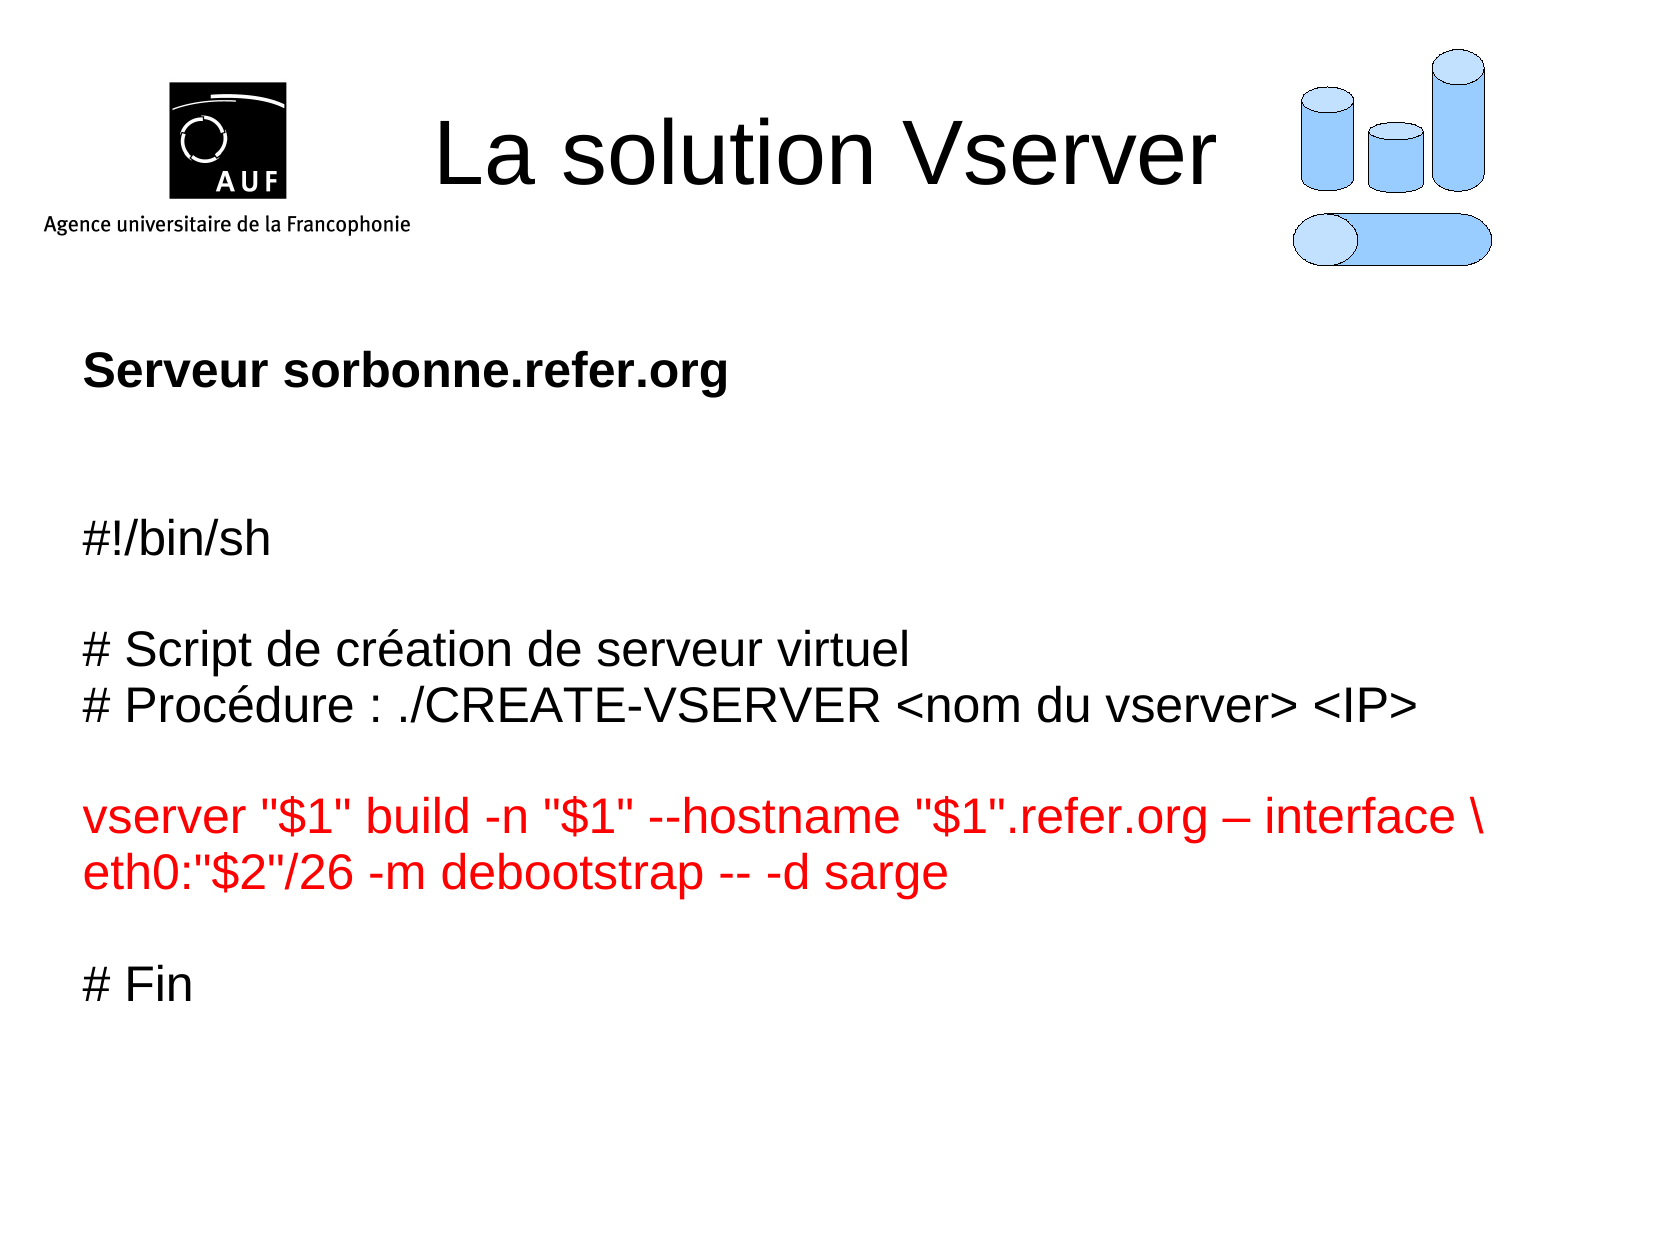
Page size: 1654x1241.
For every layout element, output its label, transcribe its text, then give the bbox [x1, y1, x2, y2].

title La solution Vserver [82, 49, 1571, 193]
picture [40, 70, 414, 237]
subtitle Serveur sorbonne.refer.org #!/bin/sh # Script de création de serveur virtuel # Procédure : ./CREATE-VSERVER <nom du vserver> <IP> vserver "$1" build -n "$1" --hostname "$1".refer.org – interface \ eth0:"$2"/26 -m debootstrap -- -d sarge # Fin [82, 193, 1571, 1241]
